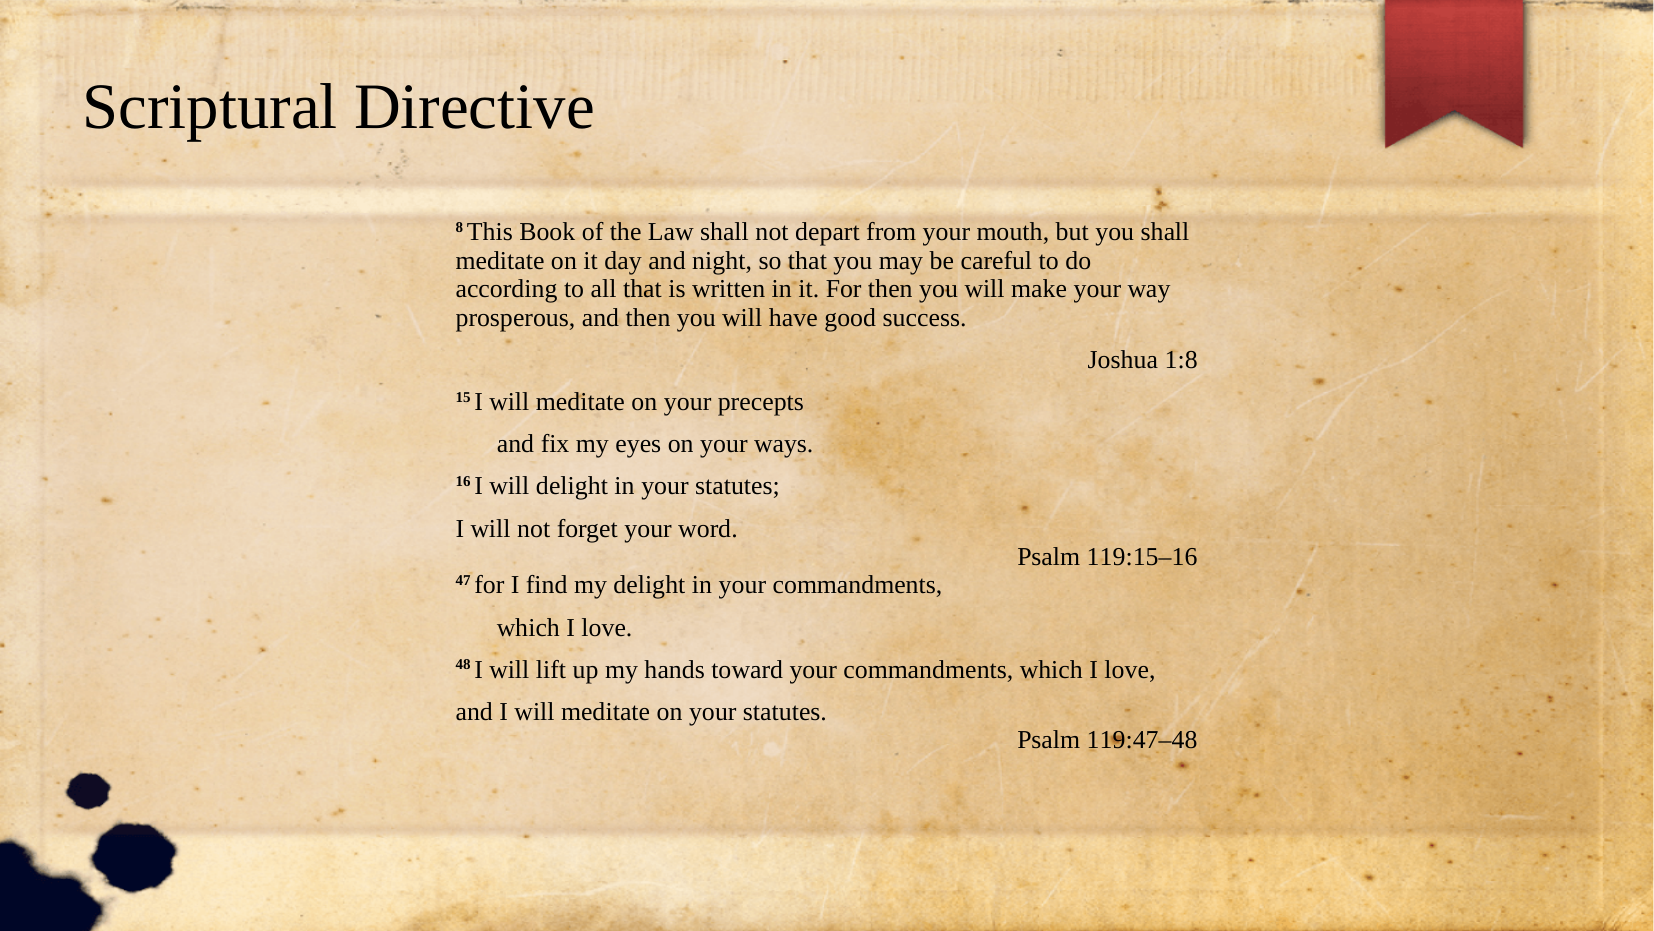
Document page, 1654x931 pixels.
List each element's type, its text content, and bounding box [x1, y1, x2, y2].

title Scriptural Directive [82, 37, 1347, 178]
list 8 This Book of the Law shall not depart from your mouth, but you shall meditate on it day and night, so that you may be careful to do according to all that is written in it. For then you will make your way prosperous, and then you will have good success. Joshua 1:8 15 I will meditate on your precepts and fix my eyes on your ways. 16 I will delight in your statutes; I will not forget your word. Psalm 119:15–16 47 for I find my delight in your commandments, which I love. 48 I will lift up my hands toward your commandments, which I love, and I will meditate on your statutes. Psalm 119:47–48 [455, 217, 1198, 758]
picture [0, 0, 1654, 931]
